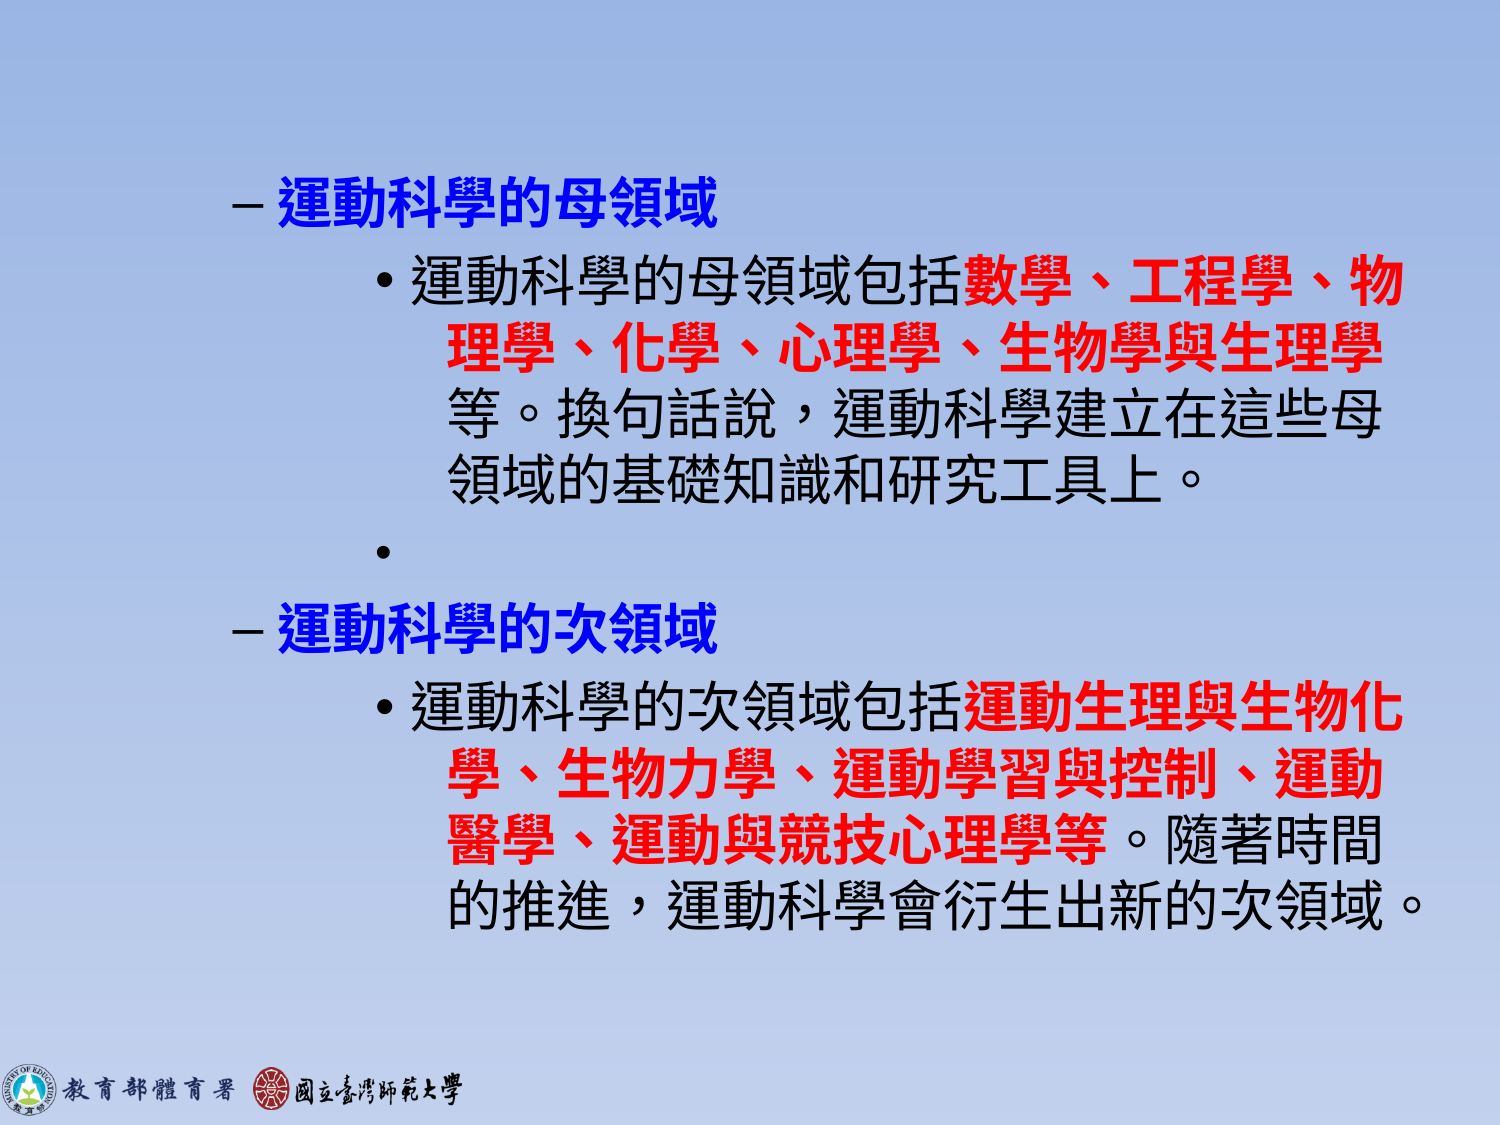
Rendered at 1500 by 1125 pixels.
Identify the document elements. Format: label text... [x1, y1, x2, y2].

list 運動科學的母領域 運動科學的母領域包括數學、工程學、物理學、化學、心理學、生物學與生理學等。換句話說，運動科學建立在這些母領域的基礎知識和研究工具上。 運動科學的次領域 運動科學的次領域包括運動生理與生物化學、生物力學、運動學習與控制、運動醫學、運動與競技心理學等。隨著時間的推進，運動科學會衍生出新的次領域。 [75, 160, 1426, 1005]
